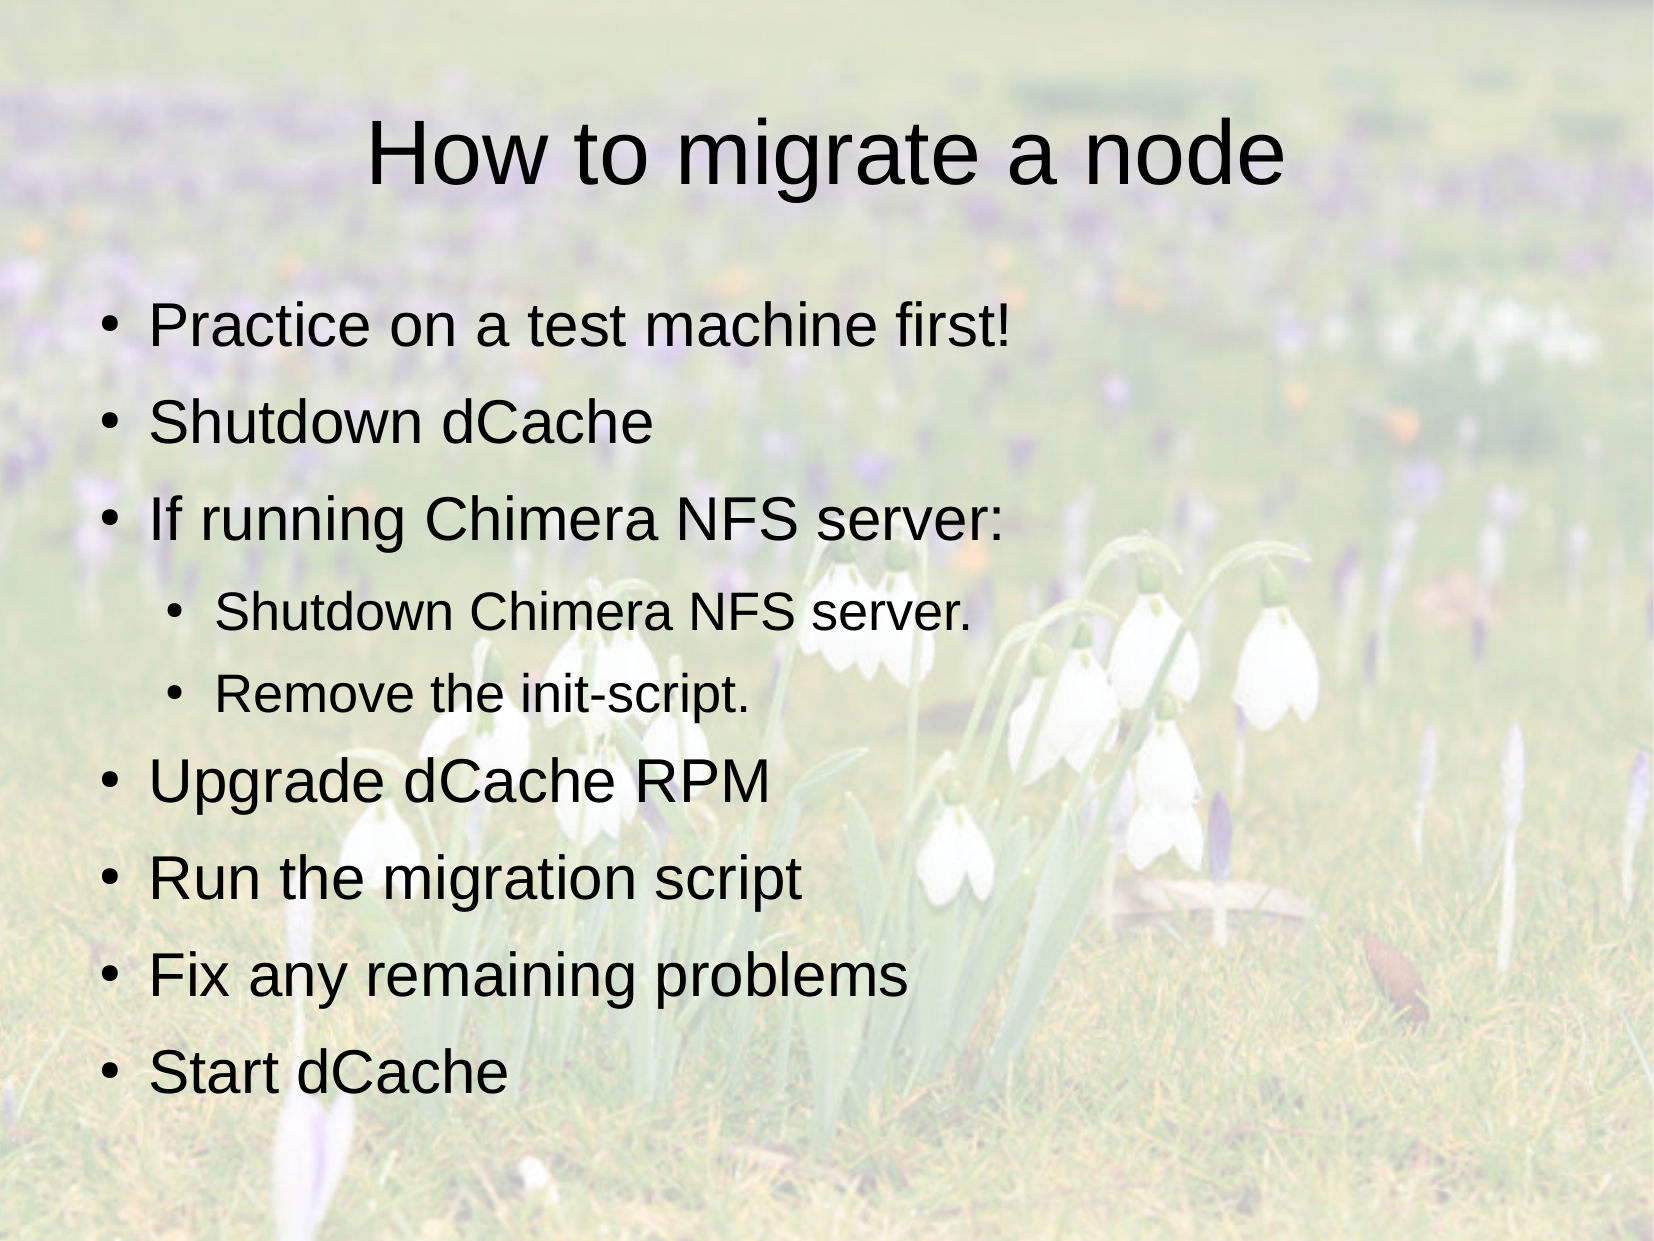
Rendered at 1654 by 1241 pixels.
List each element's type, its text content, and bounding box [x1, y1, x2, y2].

list Practice on a test machine first! Shutdown dCache If running Chimera NFS server: Shutdown Chimera NFS server. Remove the init-script. Upgrade dCache RPM Run the migration script Fix any remaining problems Start dCache [82, 290, 1571, 1109]
title How to migrate a node [82, 49, 1571, 257]
picture [0, 0, 1654, 1241]
